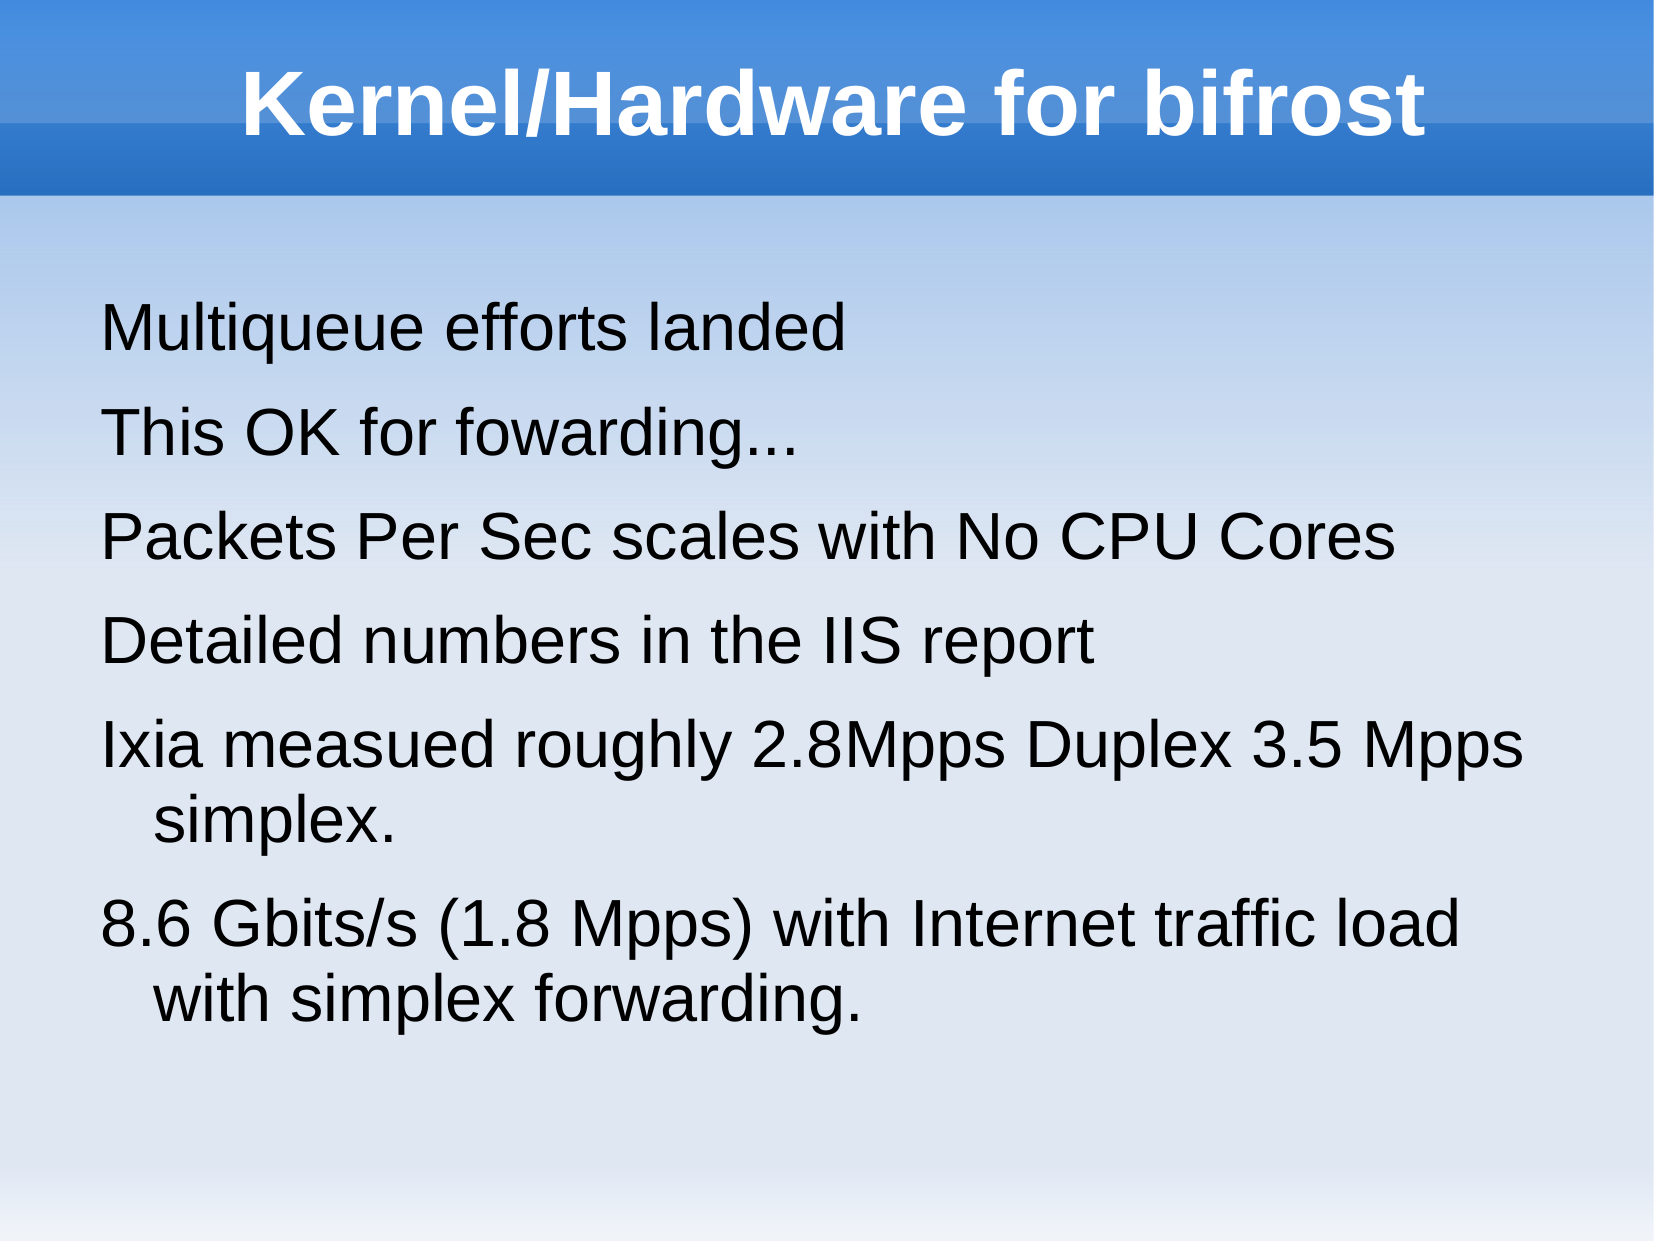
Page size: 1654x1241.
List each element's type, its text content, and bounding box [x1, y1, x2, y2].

title Kernel/Hardware for bifrost [76, 0, 1565, 208]
list Multiqueue efforts landed This OK for fowarding... Packets Per Sec scales with No CPU Cores Detailed numbers in the IIS report Ixia measued roughly 2.8Mpps Duplex 3.5 Mpps simplex. 8.6 Gbits/s (1.8 Mpps) with Internet traffic load with simplex forwarding. [82, 290, 1571, 1109]
picture [0, 0, 1654, 1241]
